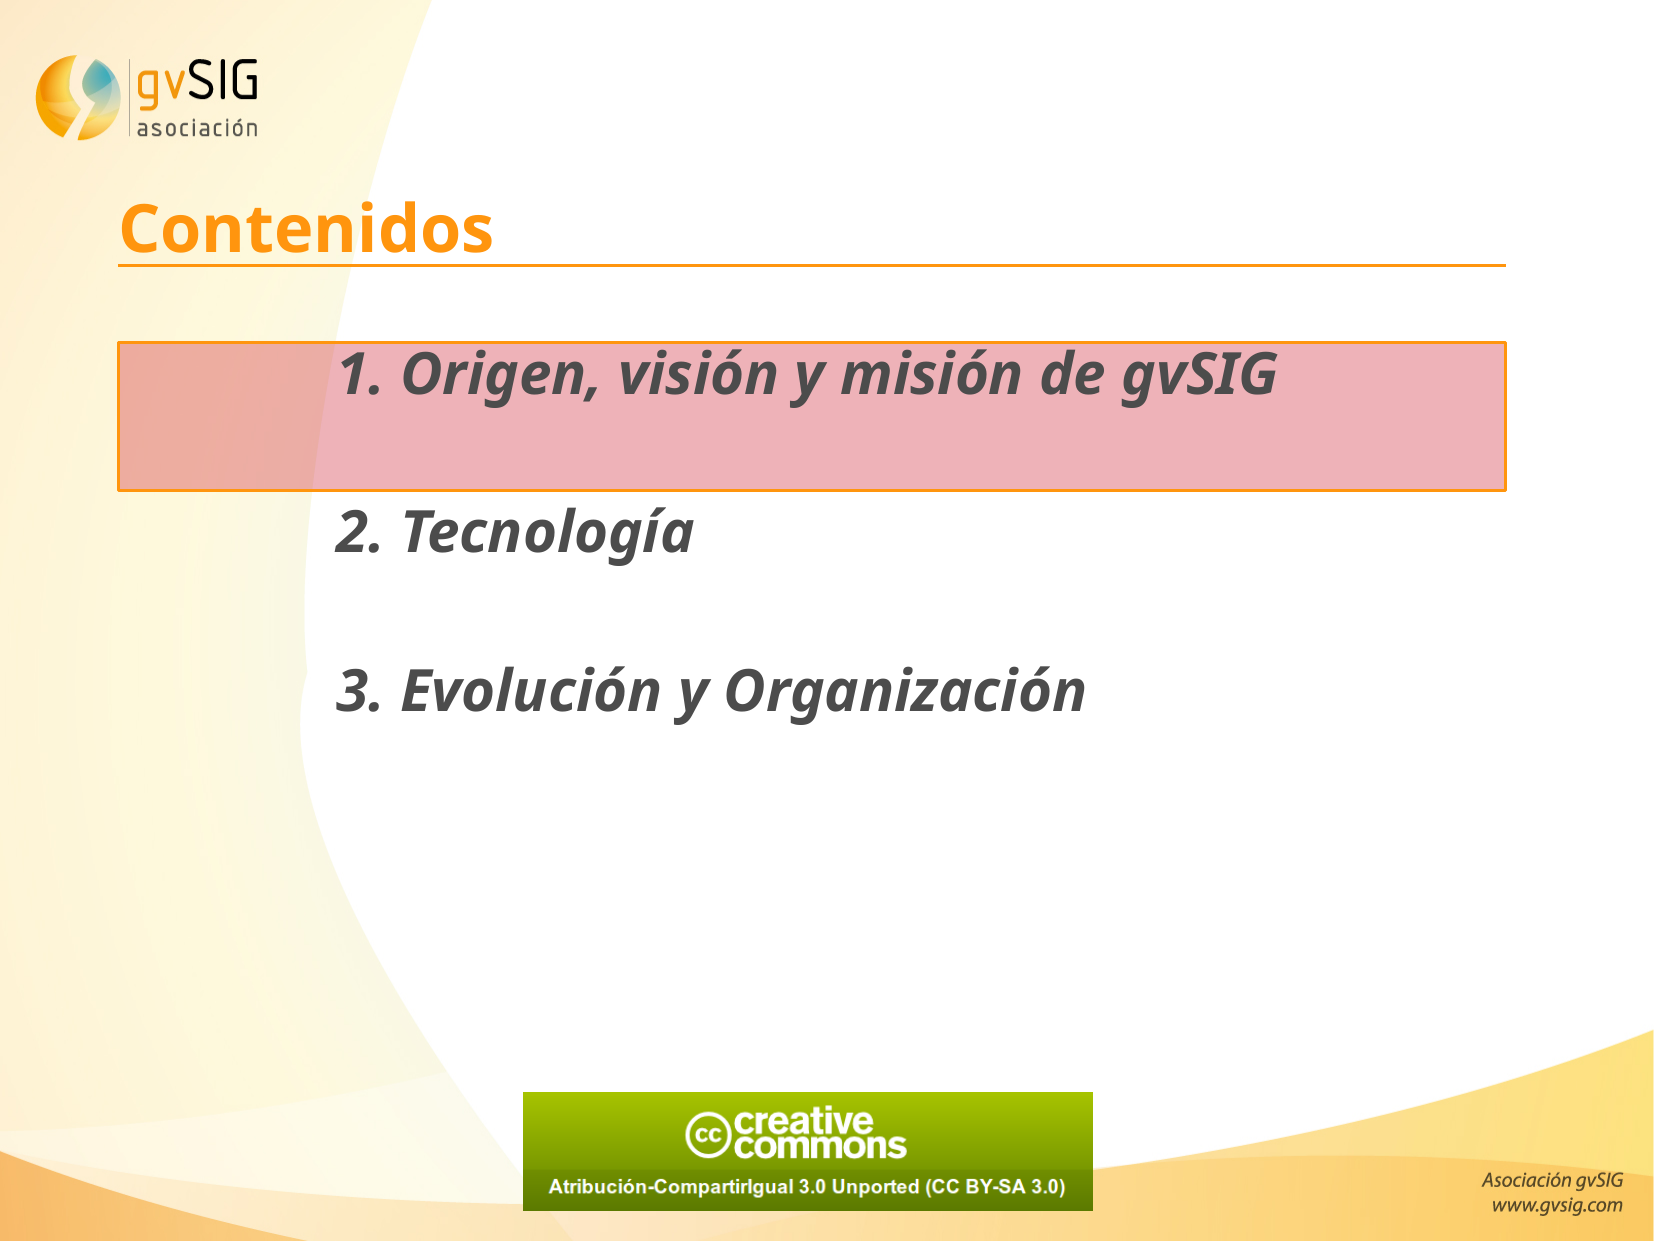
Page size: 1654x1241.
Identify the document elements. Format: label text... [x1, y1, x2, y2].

picture [0, 0, 1654, 1241]
title 1. Origen, visión y misión de gvSIG 2. Tecnología 3. Evolución y Organización [336, 355, 1477, 1101]
title Contenidos [118, 177, 1607, 276]
text_box [118, 342, 1506, 491]
